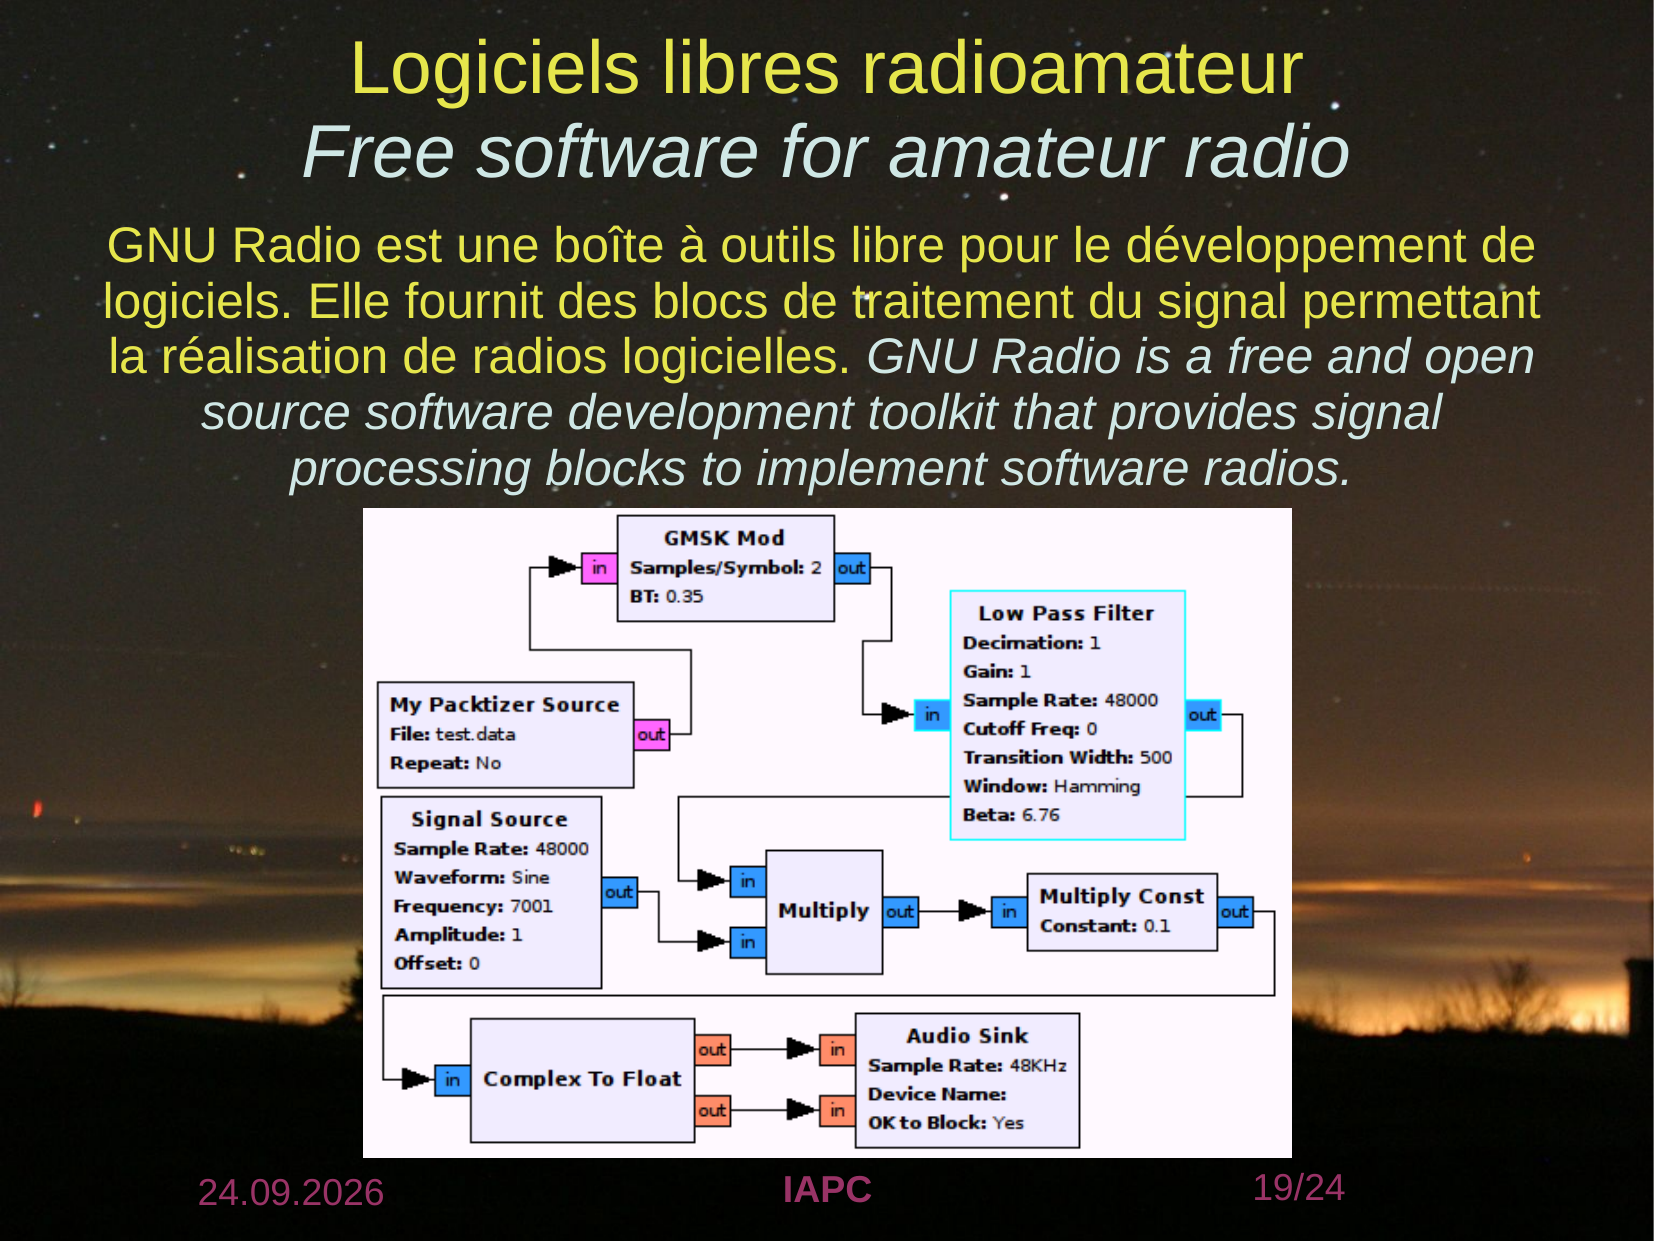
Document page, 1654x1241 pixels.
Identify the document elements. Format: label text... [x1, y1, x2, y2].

title Logiciels libres radioamateur Free software for amateur radio [82, 5, 1571, 213]
picture [0, 0, 1654, 1241]
subtitle GNU Radio est une boîte à outils libre pour le développement de logiciels. Elle fournit des blocs de traitement du signal permettant la réalisation de radios logicielles. GNU Radio is a free and open source software development toolkit that provides signal processing blocks to implement software radios. [94, 217, 1550, 496]
